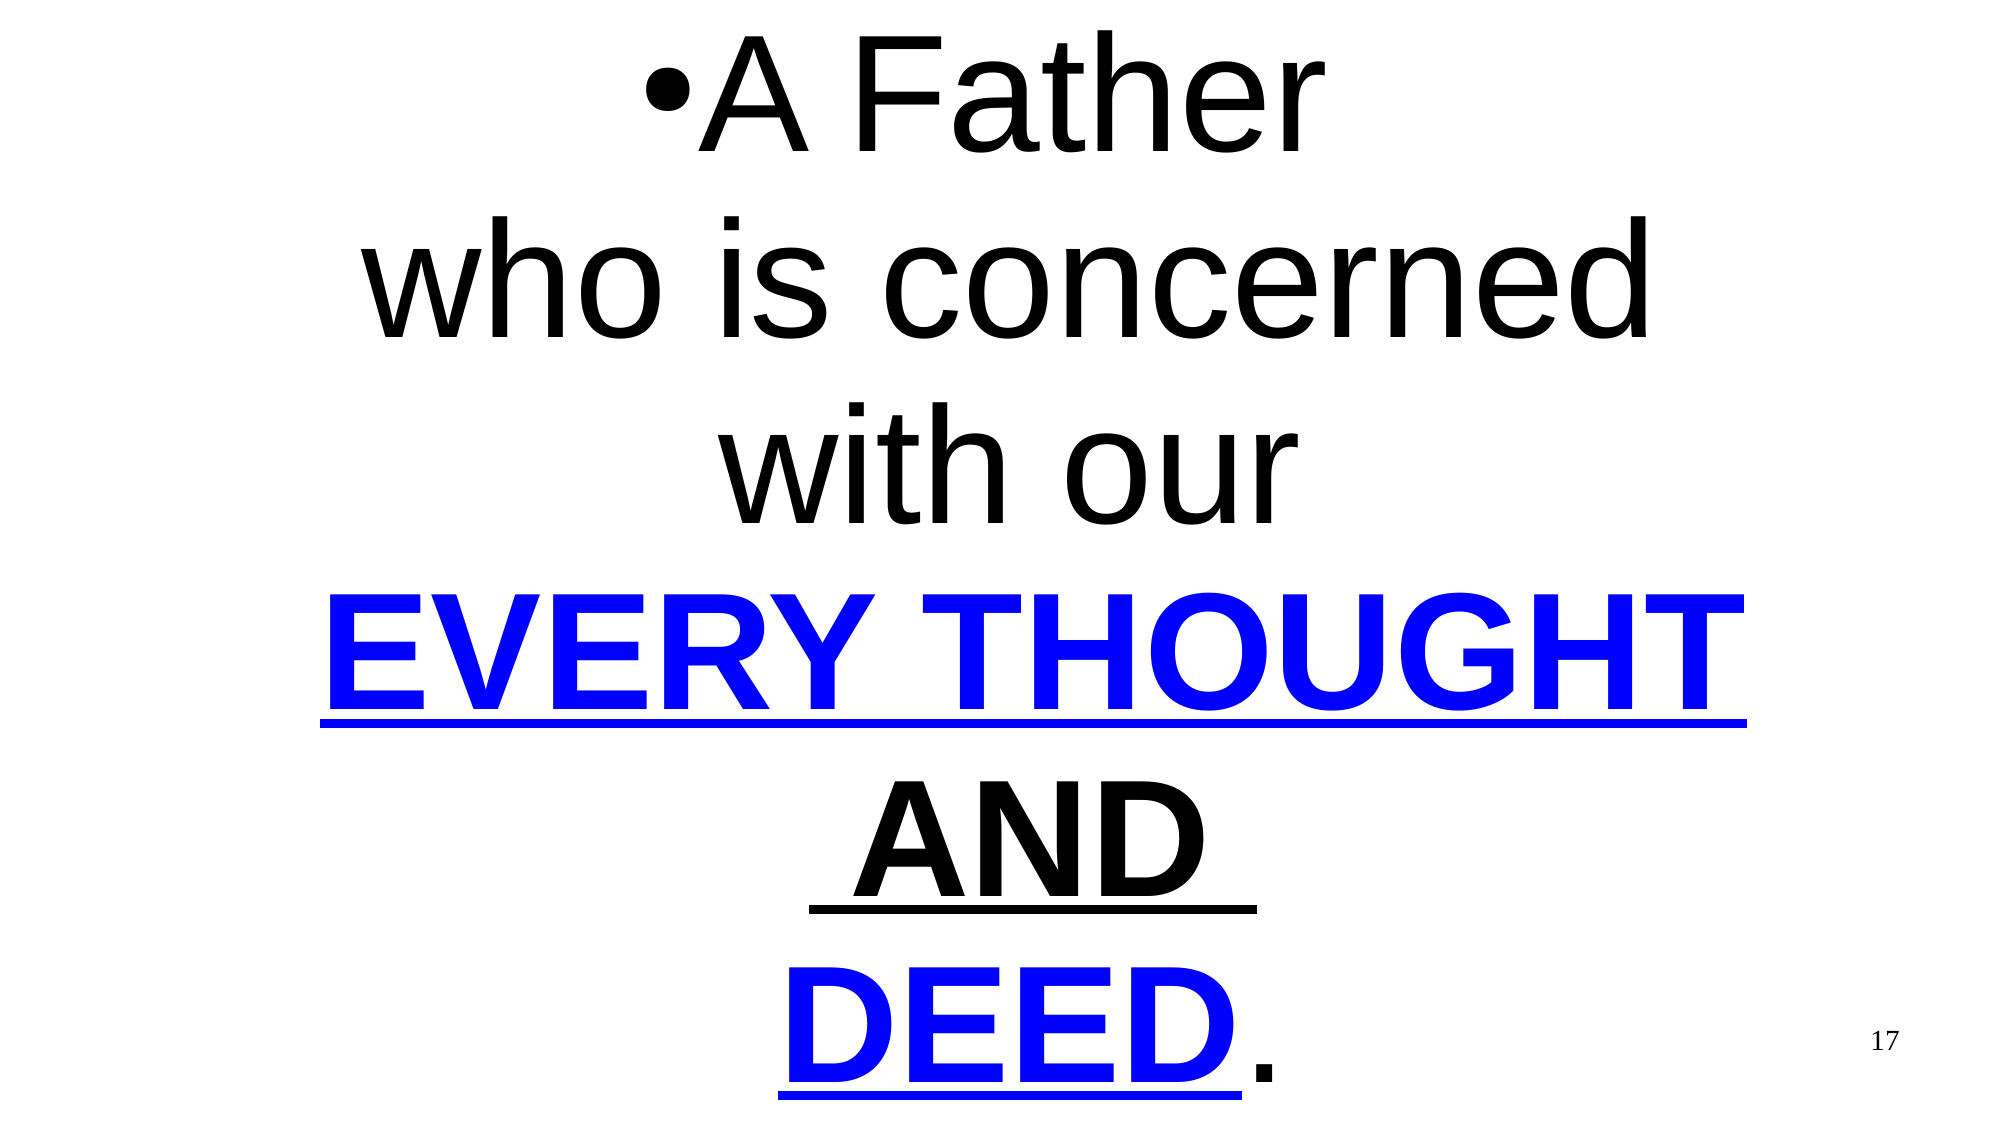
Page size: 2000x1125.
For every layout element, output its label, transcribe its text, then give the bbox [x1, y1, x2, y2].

list A Father who is concerned with our EVERY THOUGHT AND DEED. [0, 0, 1996, 1123]
